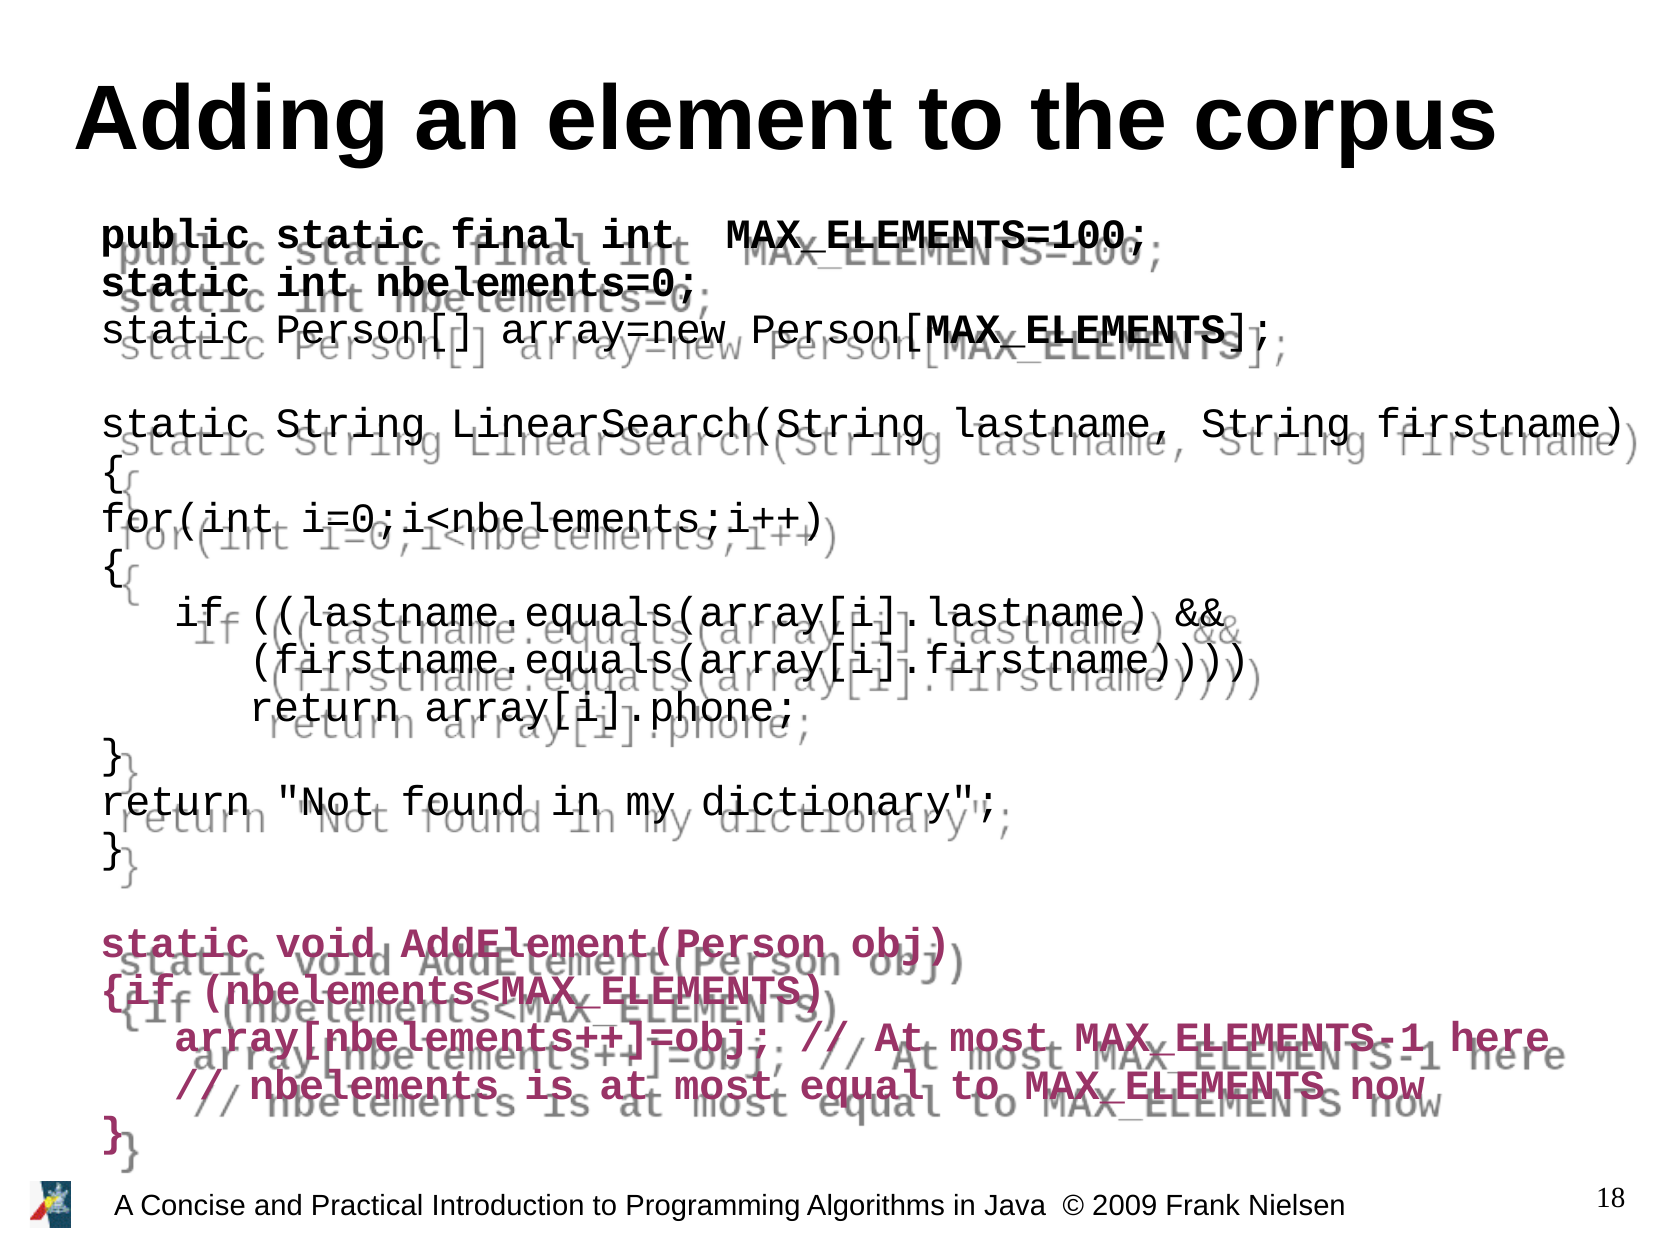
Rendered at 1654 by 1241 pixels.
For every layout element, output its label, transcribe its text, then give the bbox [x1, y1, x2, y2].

text_box Adding an element to the corpus [59, 59, 1516, 177]
picture [29, 1182, 71, 1228]
text_box public static final int MAX_ELEMENTS=100; static int nbelements=0; static Person[] array=new Person[MAX_ELEMENTS]; static String LinearSearch(String lastname, String firstname) { for(int i=0;i<nbelements;i++) { if ((lastname.equals(array[i].lastname) && (firstname.equals(array[i].firstname)))) return array[i].phone; } return "Not found in my dictionary"; } static void AddElement(Person obj) {if (nbelements<MAX_ELEMENTS) array[nbelements++]=obj; // At most MAX_ELEMENTS-1 here // nbelements is at most equal to MAX_ELEMENTS now } [11, 206, 1654, 1182]
